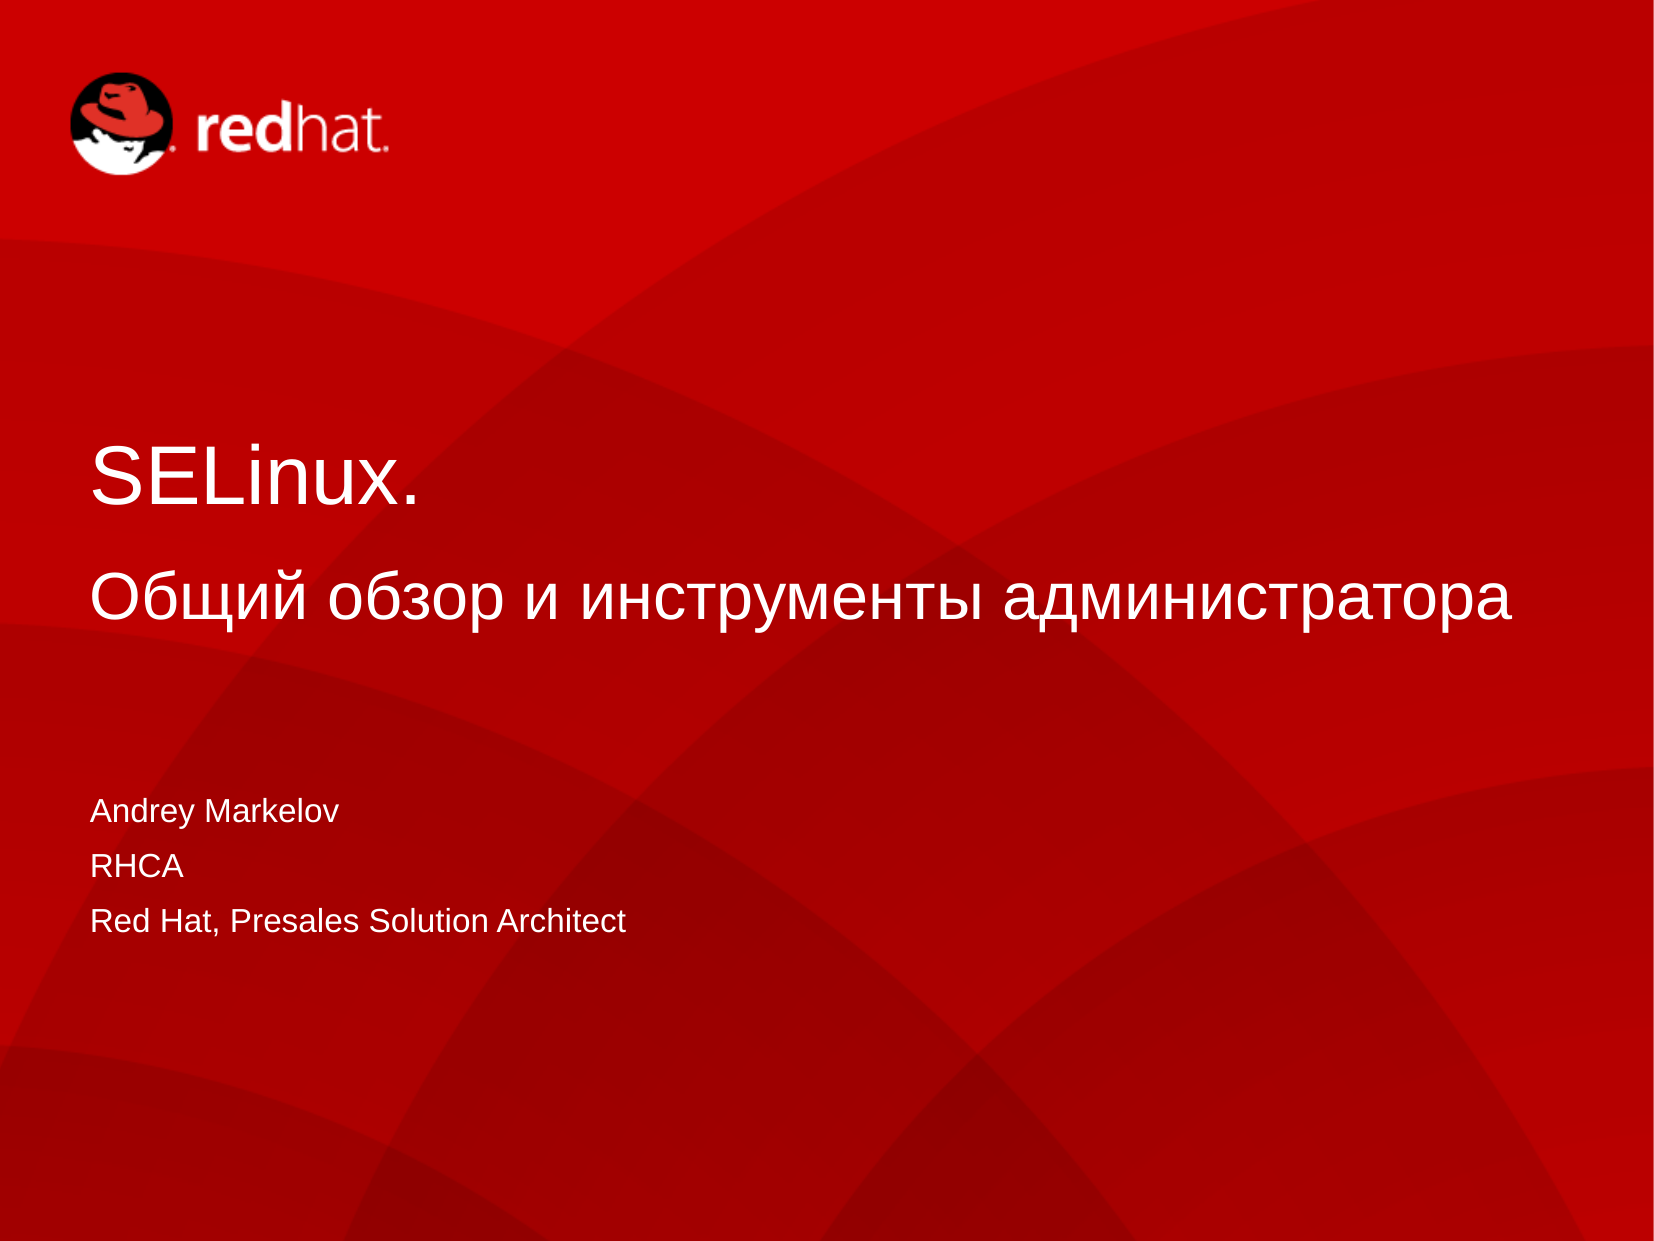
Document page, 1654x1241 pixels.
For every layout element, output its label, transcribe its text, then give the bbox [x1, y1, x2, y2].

text_box SELinux. Общий обзор и инструменты администратора Andrey Markelov RHCA Red Hat, Presales Solution Architect [75, 375, 1613, 902]
picture [0, 0, 1654, 1241]
